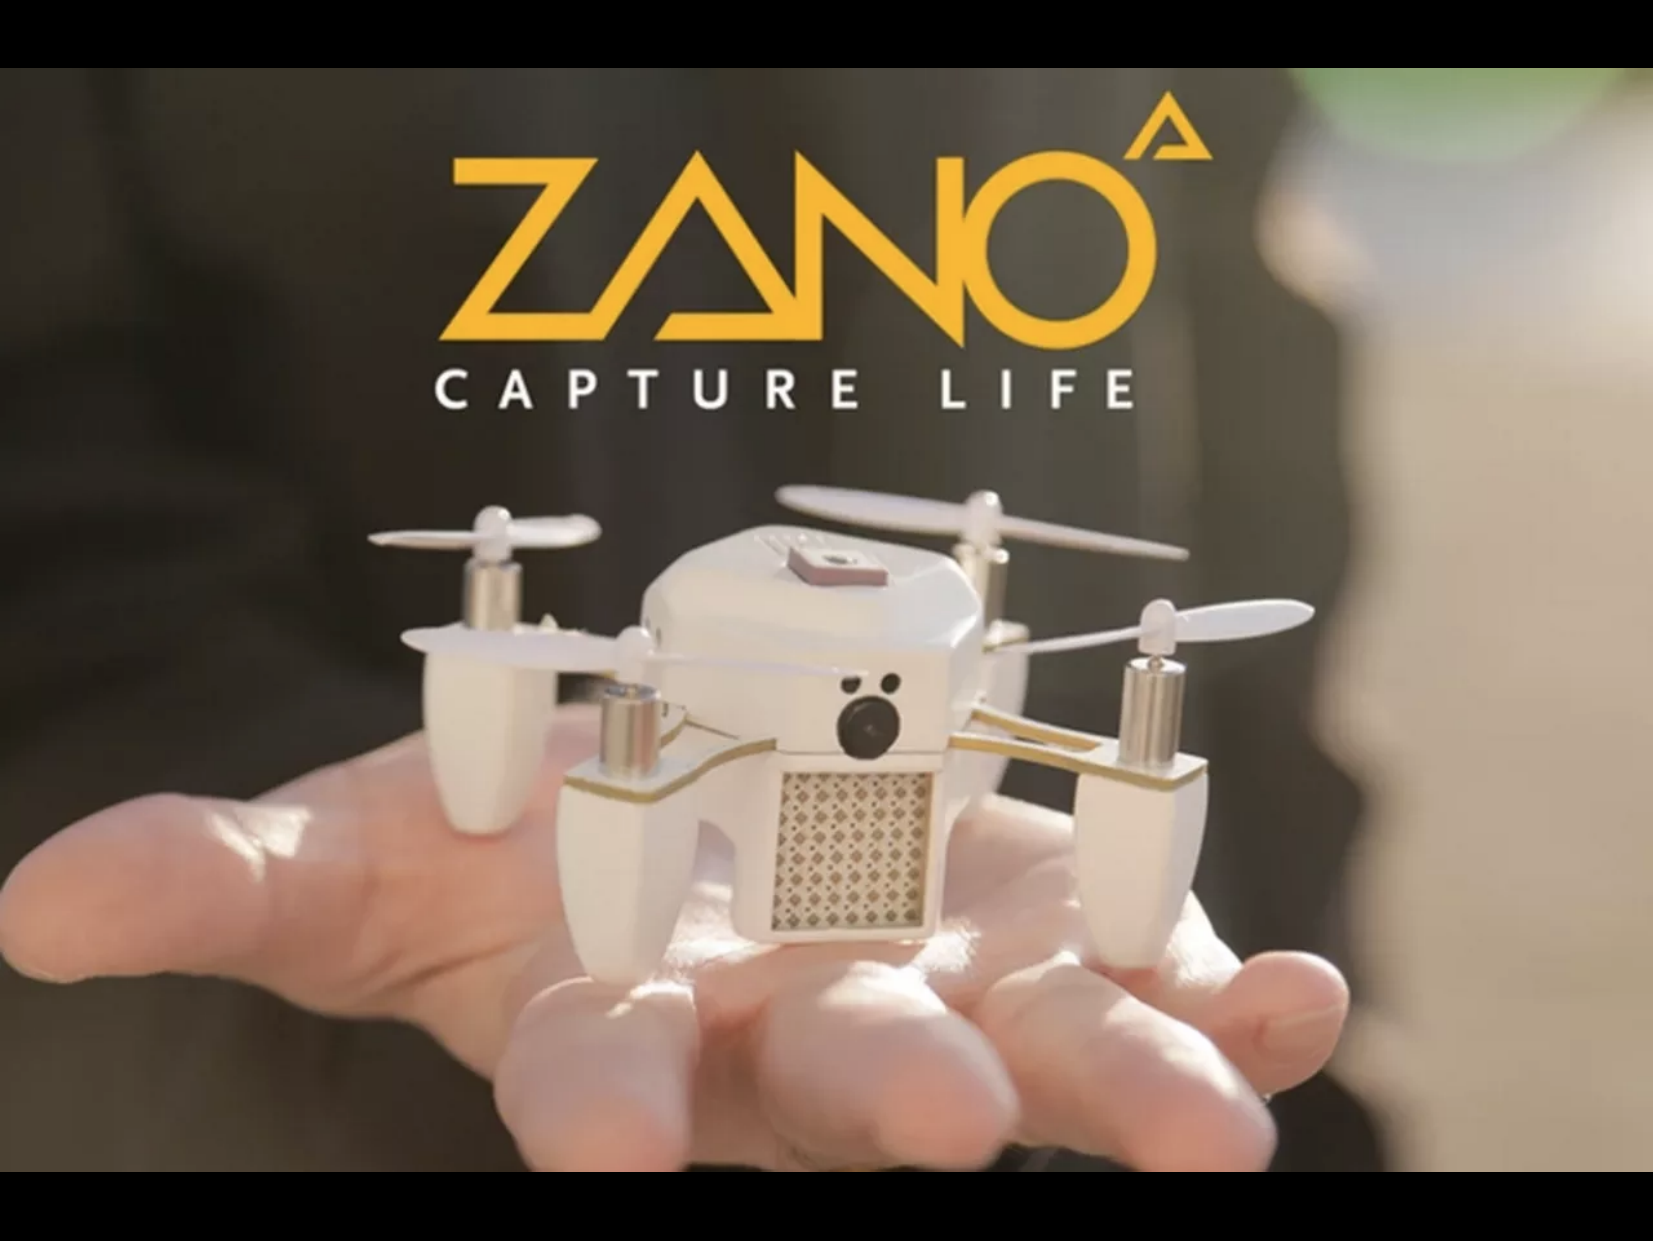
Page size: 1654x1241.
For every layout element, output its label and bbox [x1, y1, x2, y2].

picture [0, 68, 1653, 1172]
